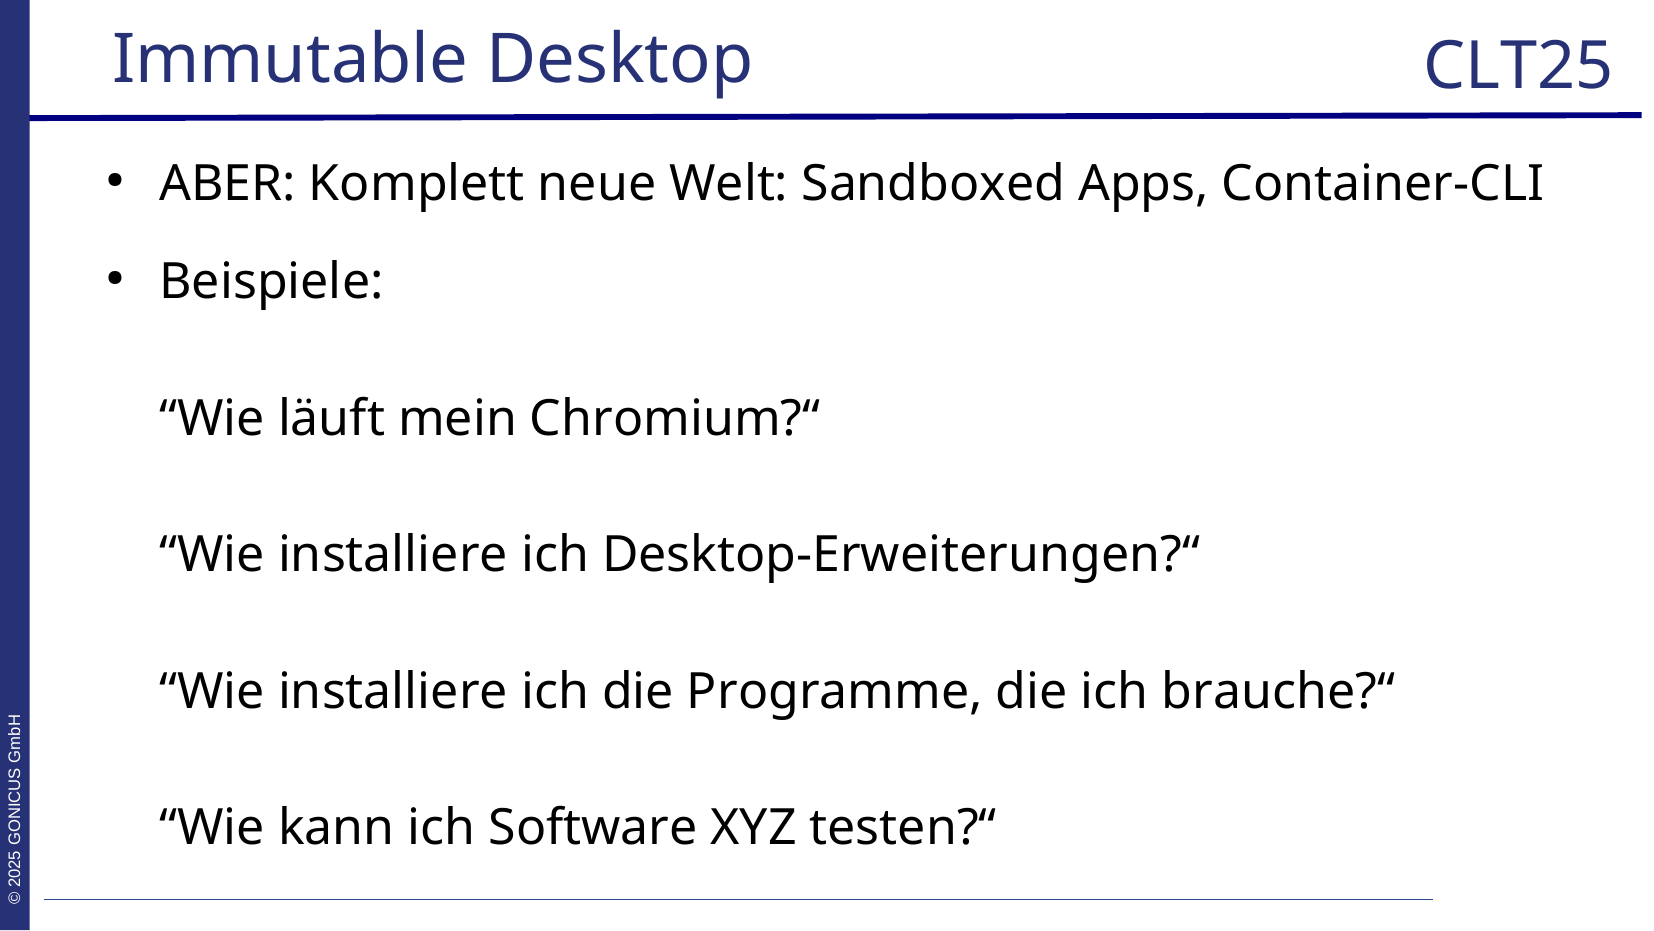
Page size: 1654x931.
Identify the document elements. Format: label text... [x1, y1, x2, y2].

list ABER: Komplett neue Welt: Sandboxed Apps, Container-CLI Beispiele: “Wie läuft mein Chromium?“ “Wie installiere ich Desktop-Erweiterungen?“ “Wie installiere ich die Programme, die ich brauche?“ “Wie kann ich Software XYZ testen?“ [88, 155, 1590, 852]
title Immutable Desktop [112, 0, 1525, 134]
